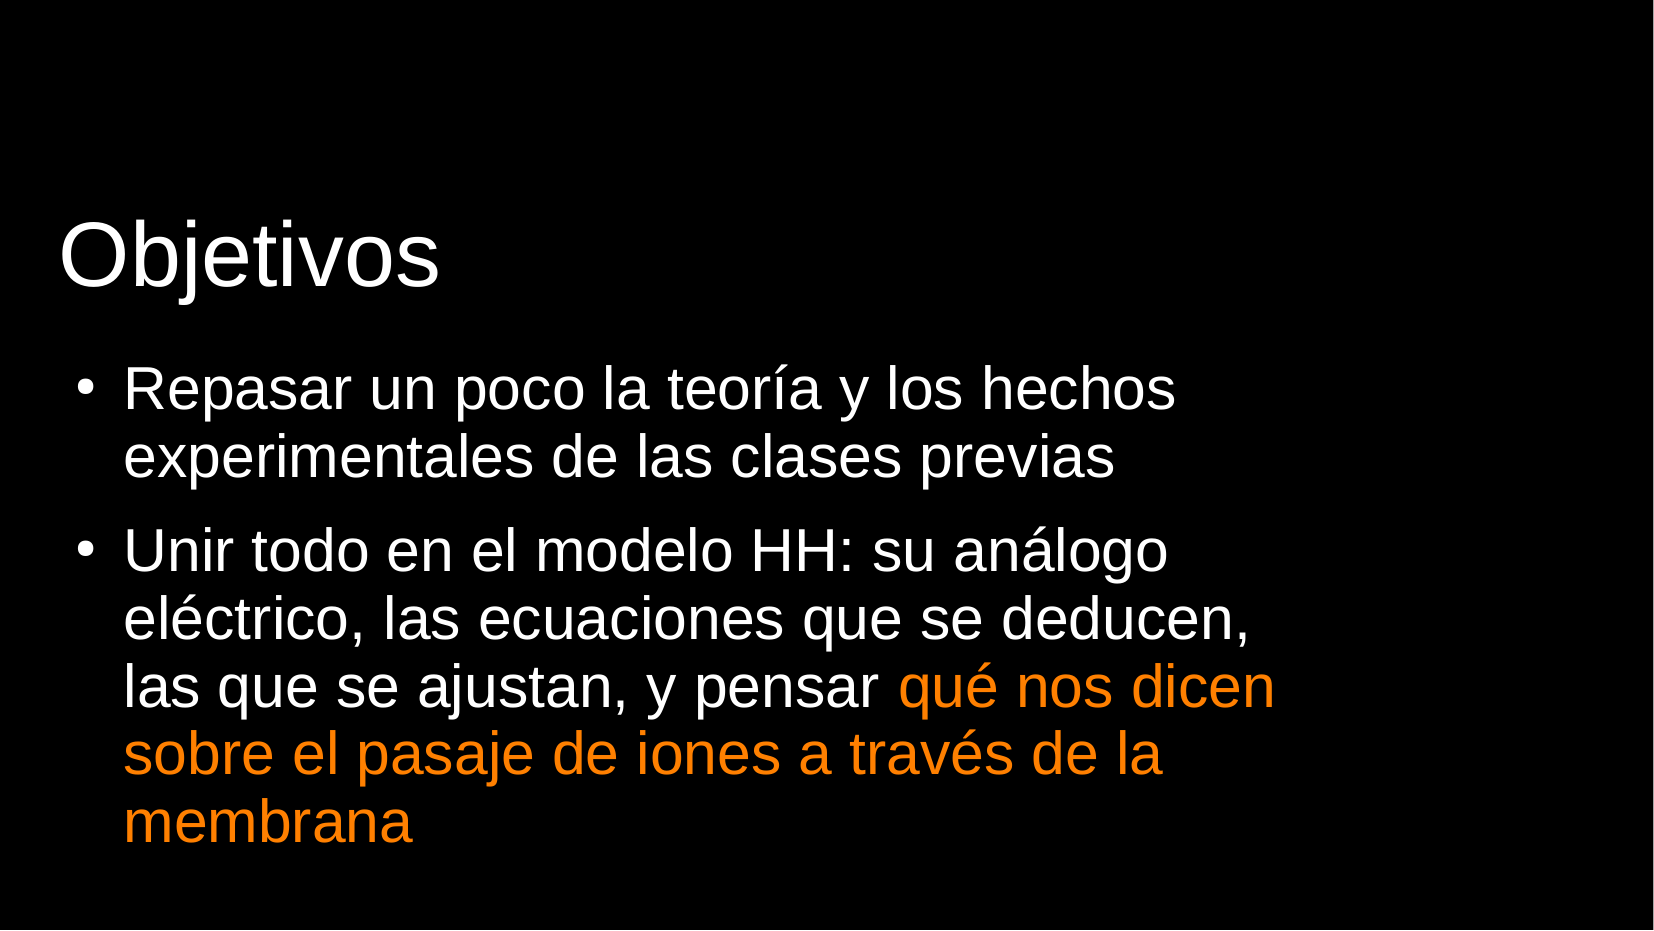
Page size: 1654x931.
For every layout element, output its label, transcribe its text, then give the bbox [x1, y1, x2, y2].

list Repasar un poco la teoría y los hechos experimentales de las clases previas Unir todo en el modelo HH: su análogo eléctrico, las ecuaciones que se deducen, las que se ajustan, y pensar qué nos dicen sobre el pasaje de iones a través de la membrana [59, 354, 1329, 857]
title Objetivos [59, 177, 1548, 333]
